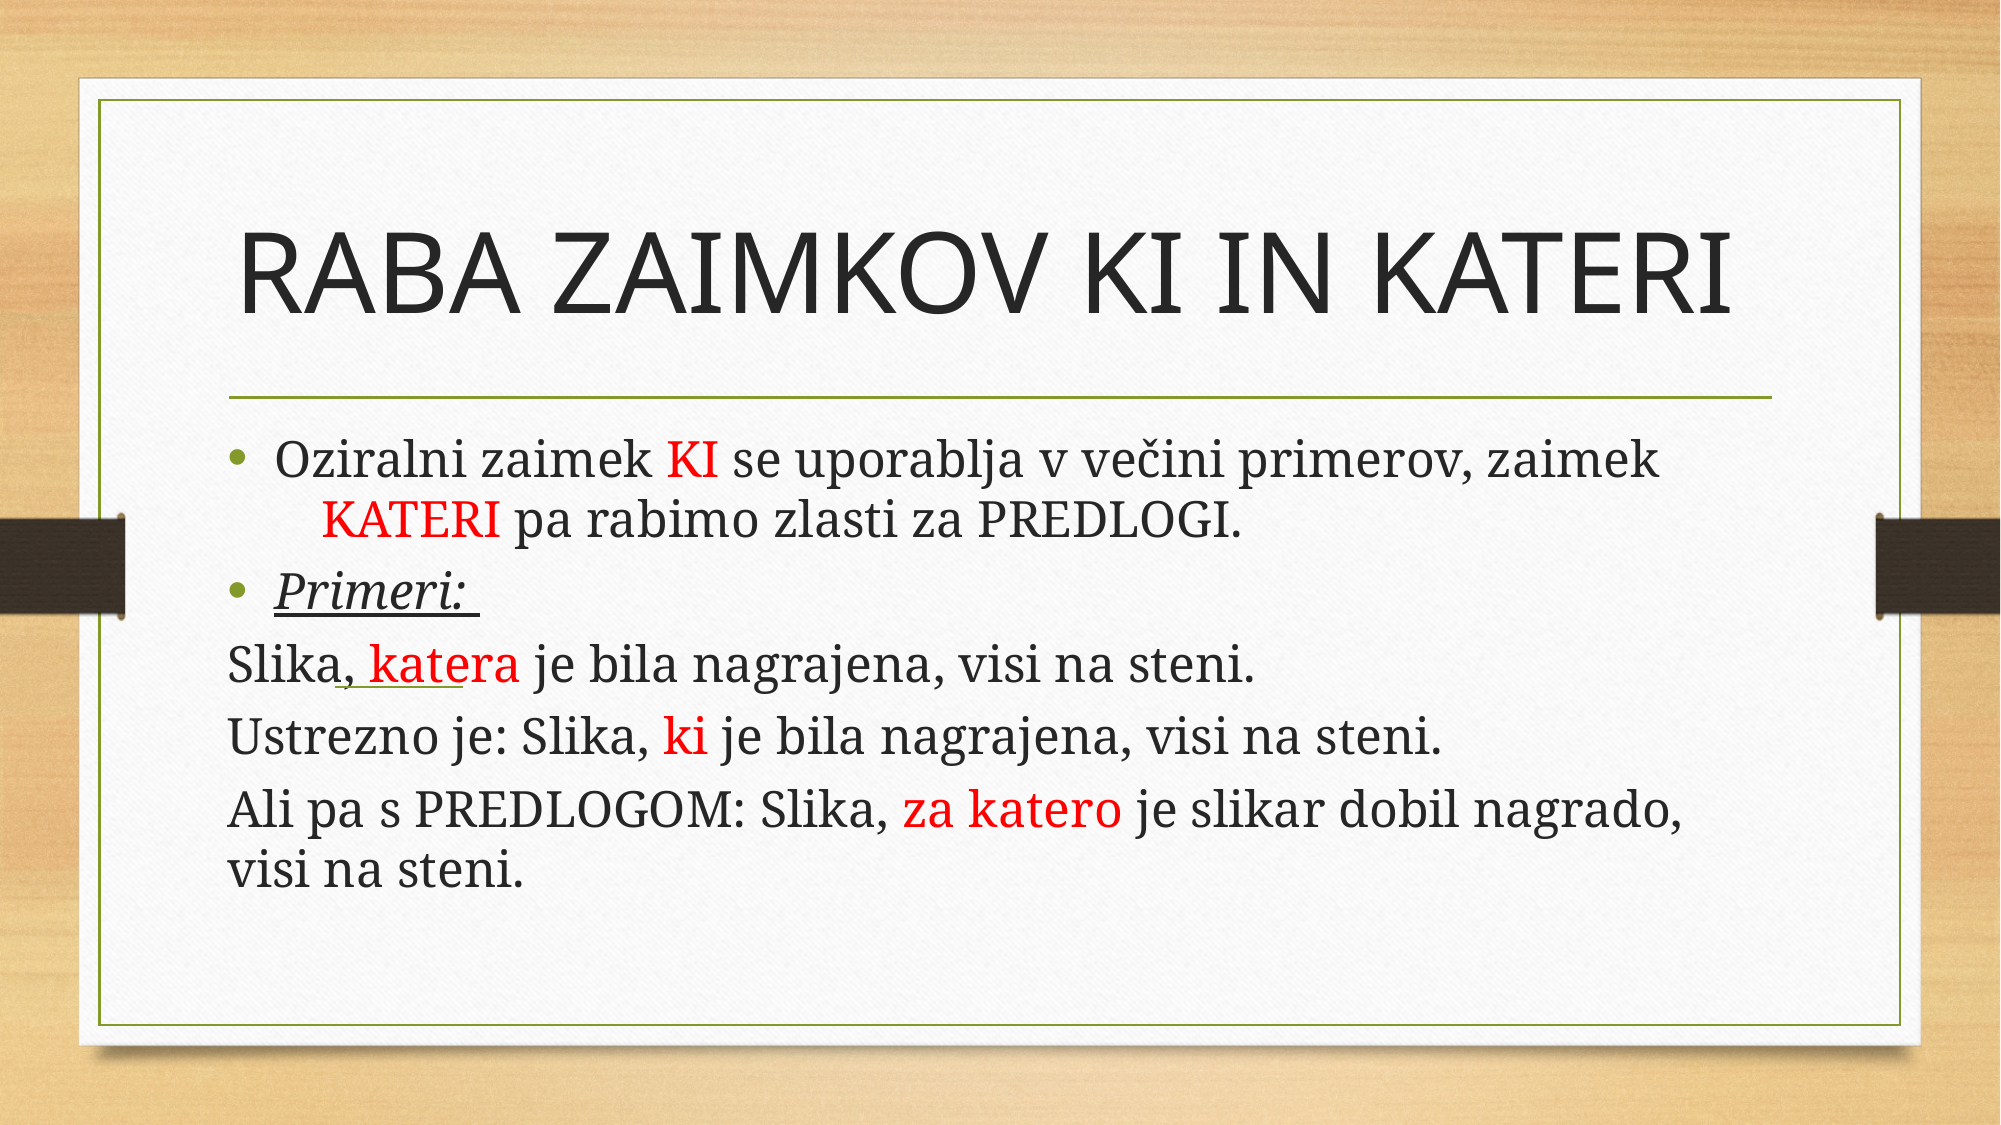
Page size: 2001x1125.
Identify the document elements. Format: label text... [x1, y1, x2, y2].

list Oziralni zaimek KI se uporablja v večini primerov, zaimek KATERI pa rabimo zlasti za PREDLOGI. Primeri: Slika, katera je bila nagrajena, visi na steni. Ustrezno je: Slika, ki je bila nagrajena, visi na steni. Ali pa s PREDLOGOM: Slika, za katero je slikar dobil nagrado, visi na steni. [212, 419, 1788, 964]
title RABA ZAIMKOV KI IN KATERI [212, 161, 1788, 376]
